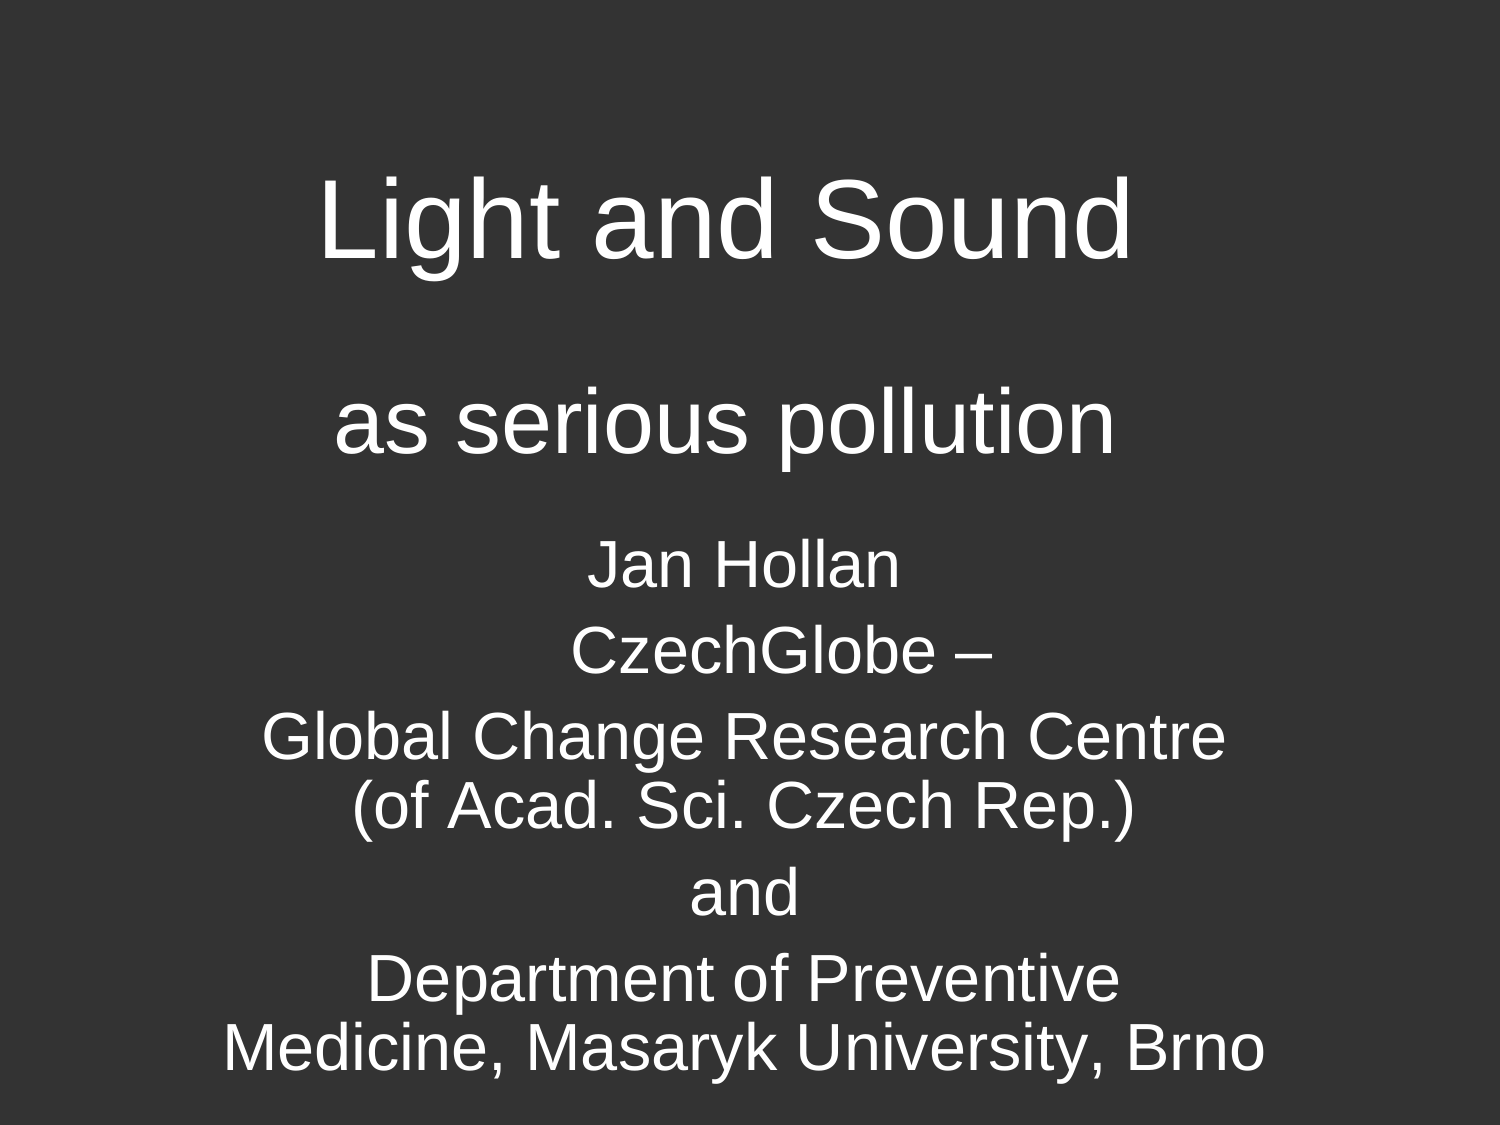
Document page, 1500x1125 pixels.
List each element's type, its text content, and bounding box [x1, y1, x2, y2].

subtitle Jan Hollan CzechGlobe – Global Change Research Centre (of Acad. Sci. Czech Rep.) and Department of Preventive Medicine, Masaryk University, Brno [219, 531, 1270, 1090]
title Light and Sound as serious pollution [88, 160, 1364, 477]
